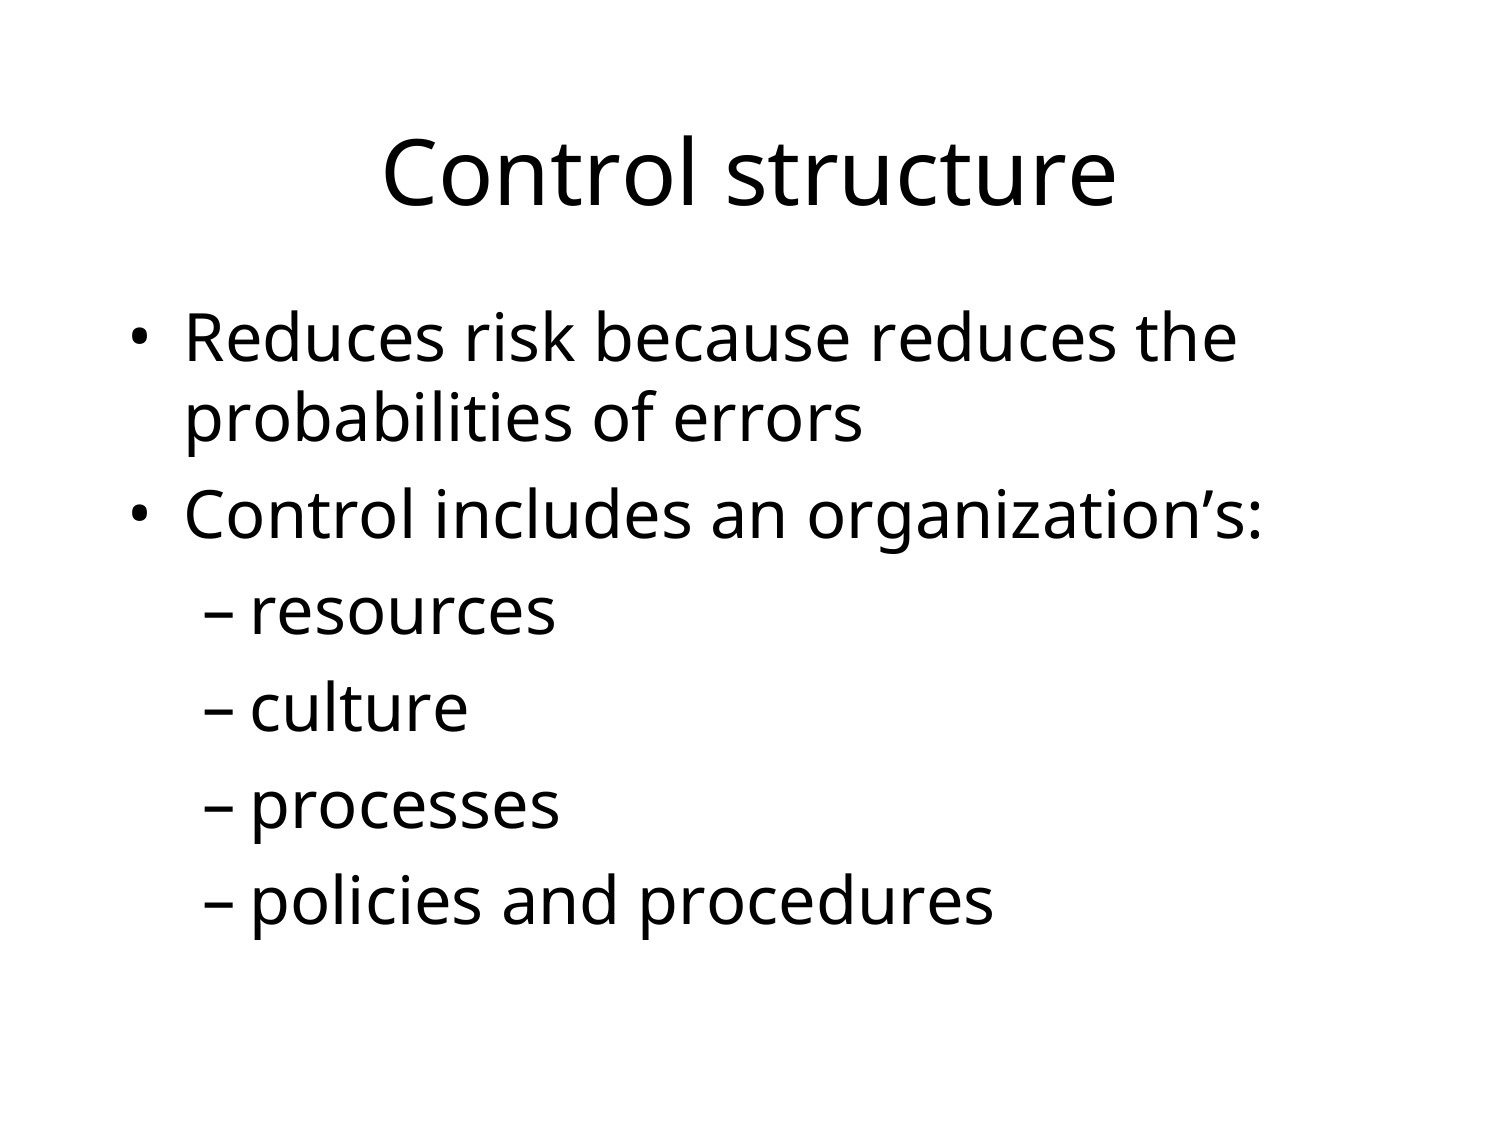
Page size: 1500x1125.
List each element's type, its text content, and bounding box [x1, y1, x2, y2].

list Reduces risk because reduces the probabilities of errors Control includes an organization’s: resources culture processes policies and procedures [112, 287, 1388, 1051]
title Control structure [112, 74, 1388, 263]
